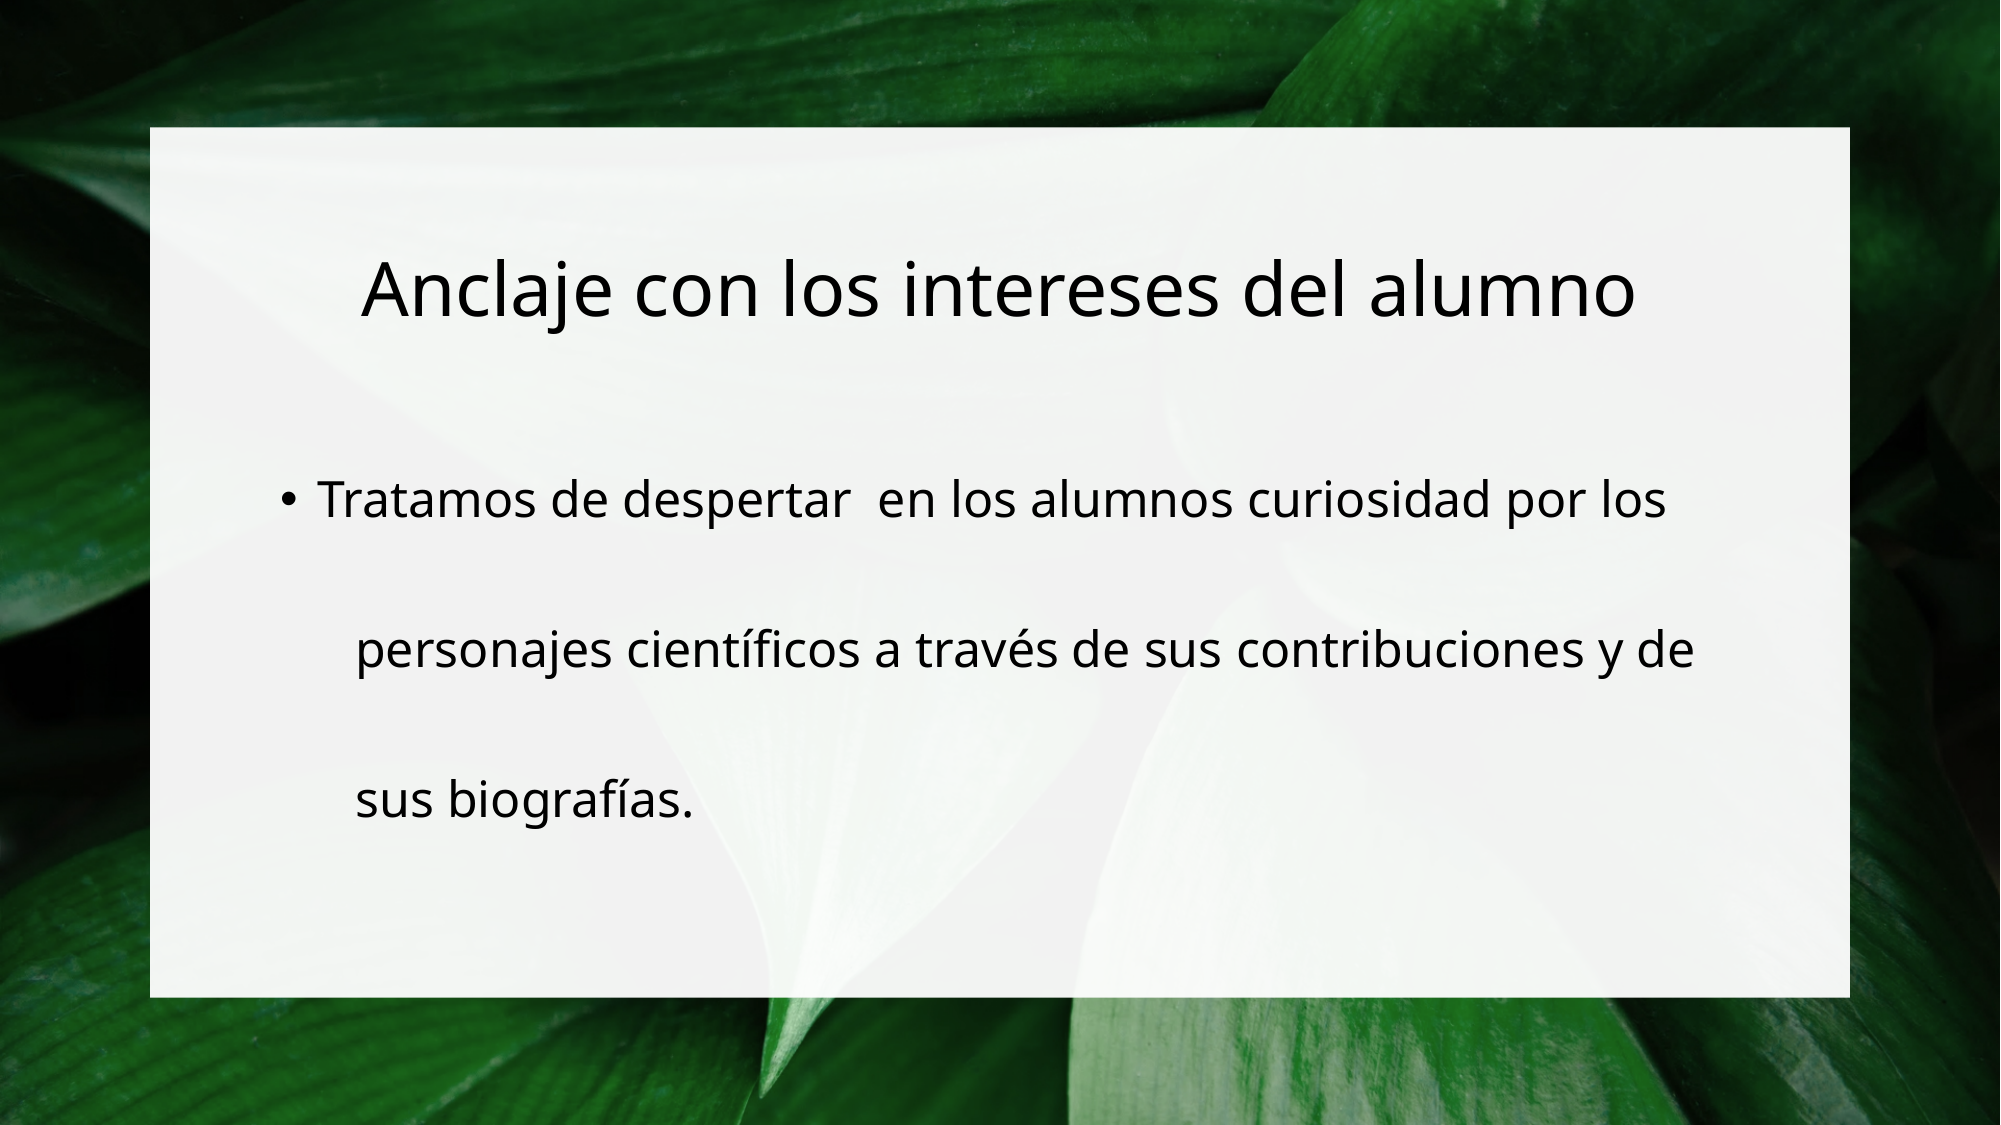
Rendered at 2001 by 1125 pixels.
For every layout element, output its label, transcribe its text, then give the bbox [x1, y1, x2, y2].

title Anclaje con los intereses del alumno [265, 163, 1735, 340]
list Tratamos de despertar en los alumnos curiosidad por los personajes científicos a través de sus contribuciones y de sus biografías. [265, 370, 1735, 952]
picture [1648, 773, 1987, 1112]
